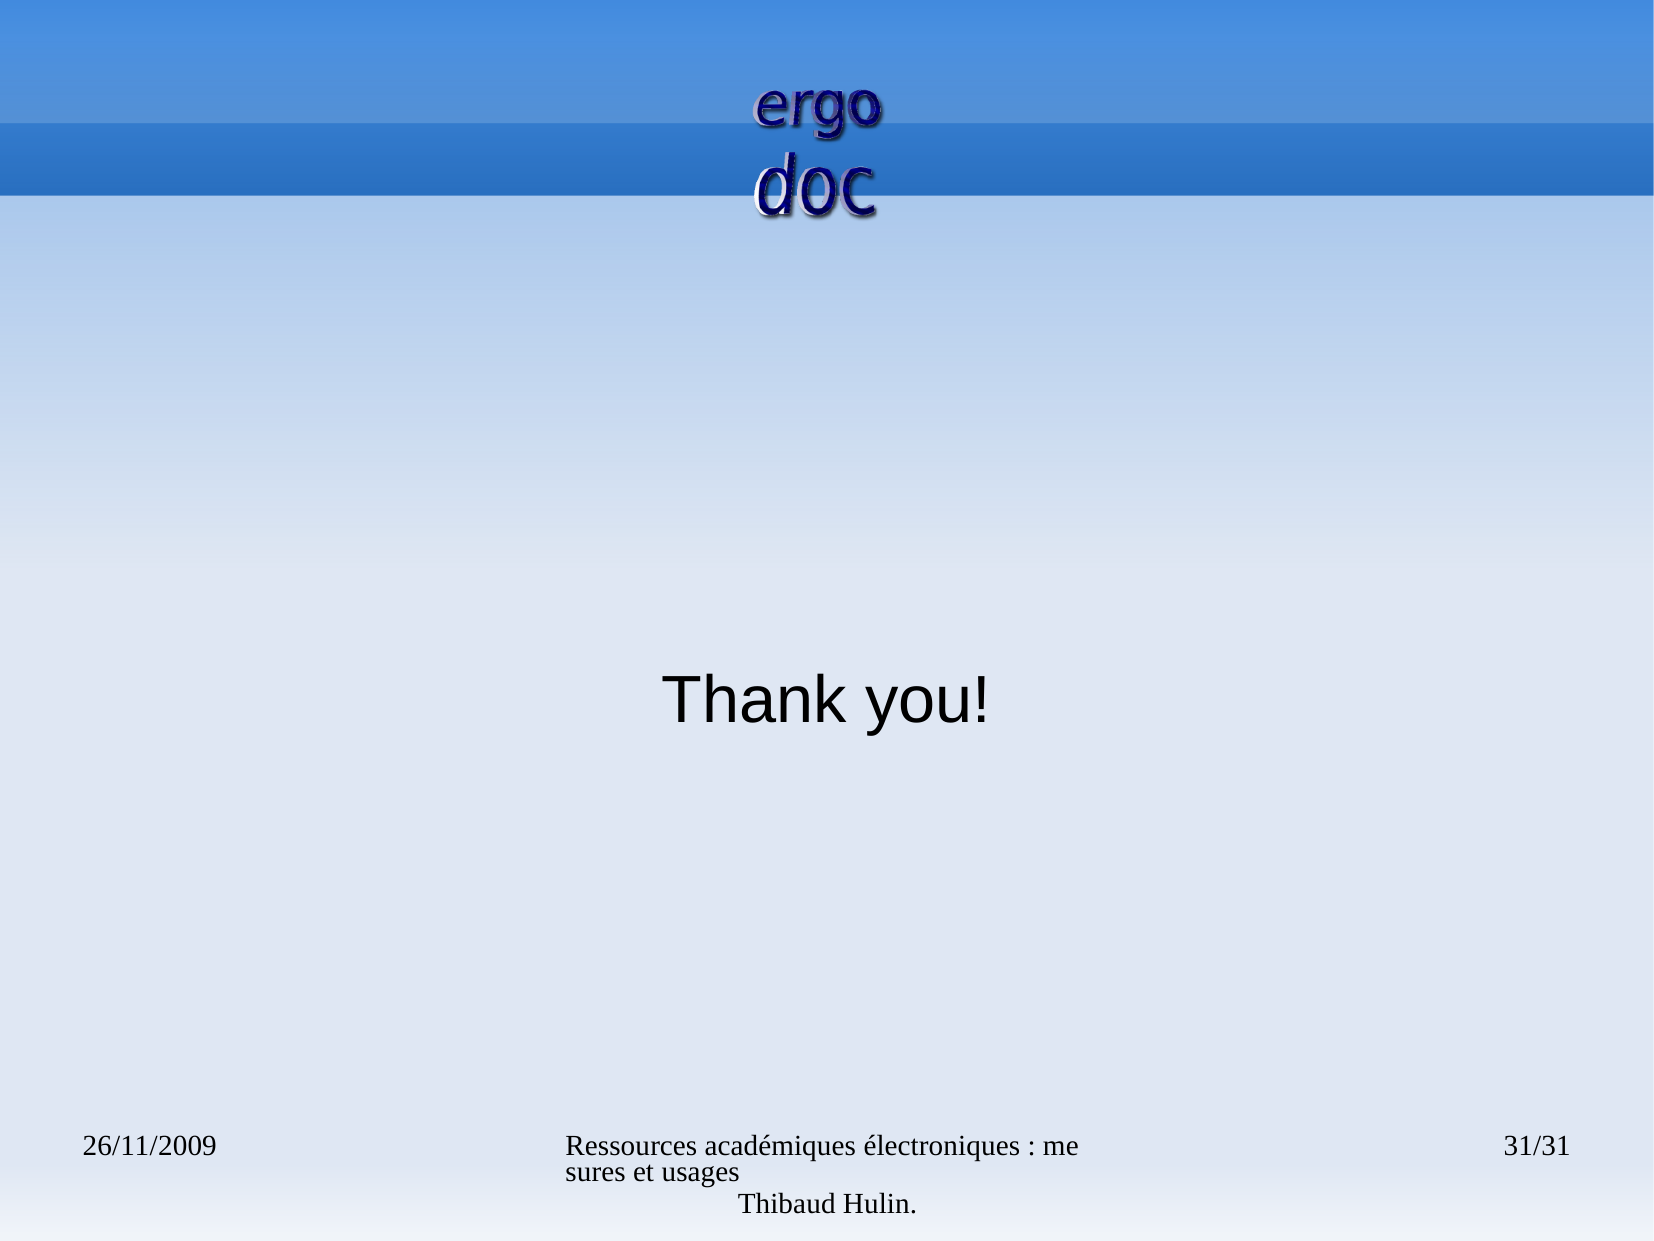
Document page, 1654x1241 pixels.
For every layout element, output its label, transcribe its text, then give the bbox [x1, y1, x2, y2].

subtitle Thank you! [82, 290, 1571, 1109]
picture [0, 0, 1654, 1241]
